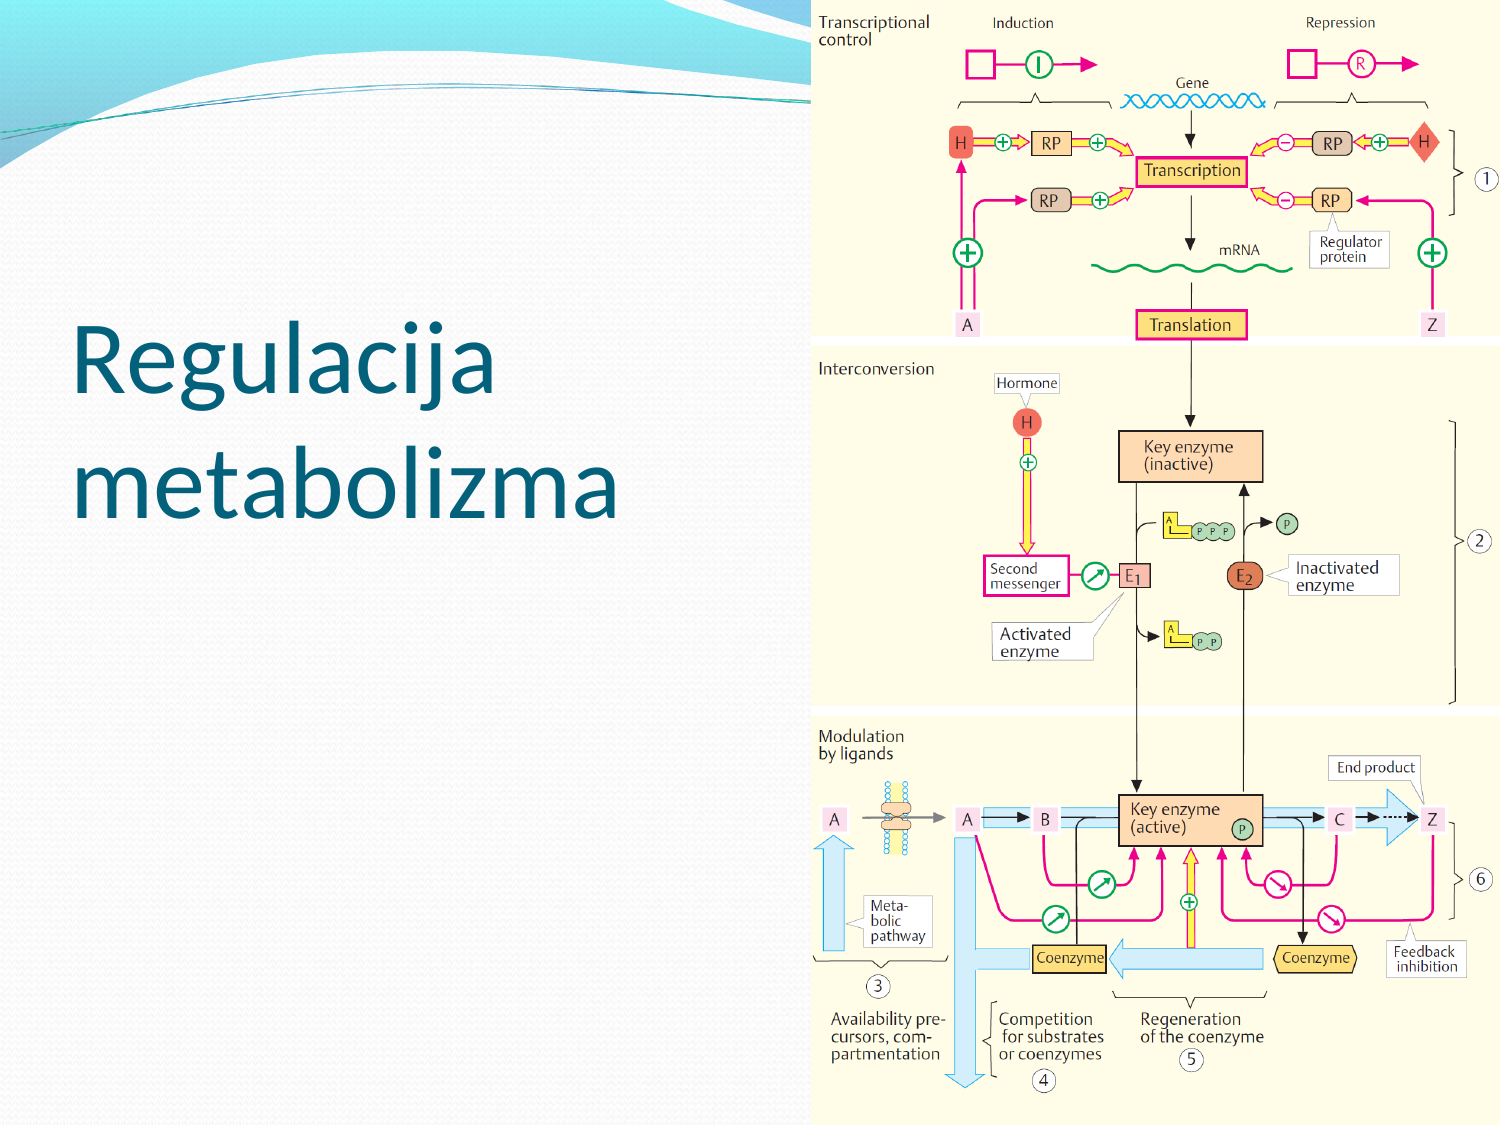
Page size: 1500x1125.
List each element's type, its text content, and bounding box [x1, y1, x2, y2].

picture [0, 0, 1500, 1125]
title Regulacija metabolizma [70, 281, 769, 539]
